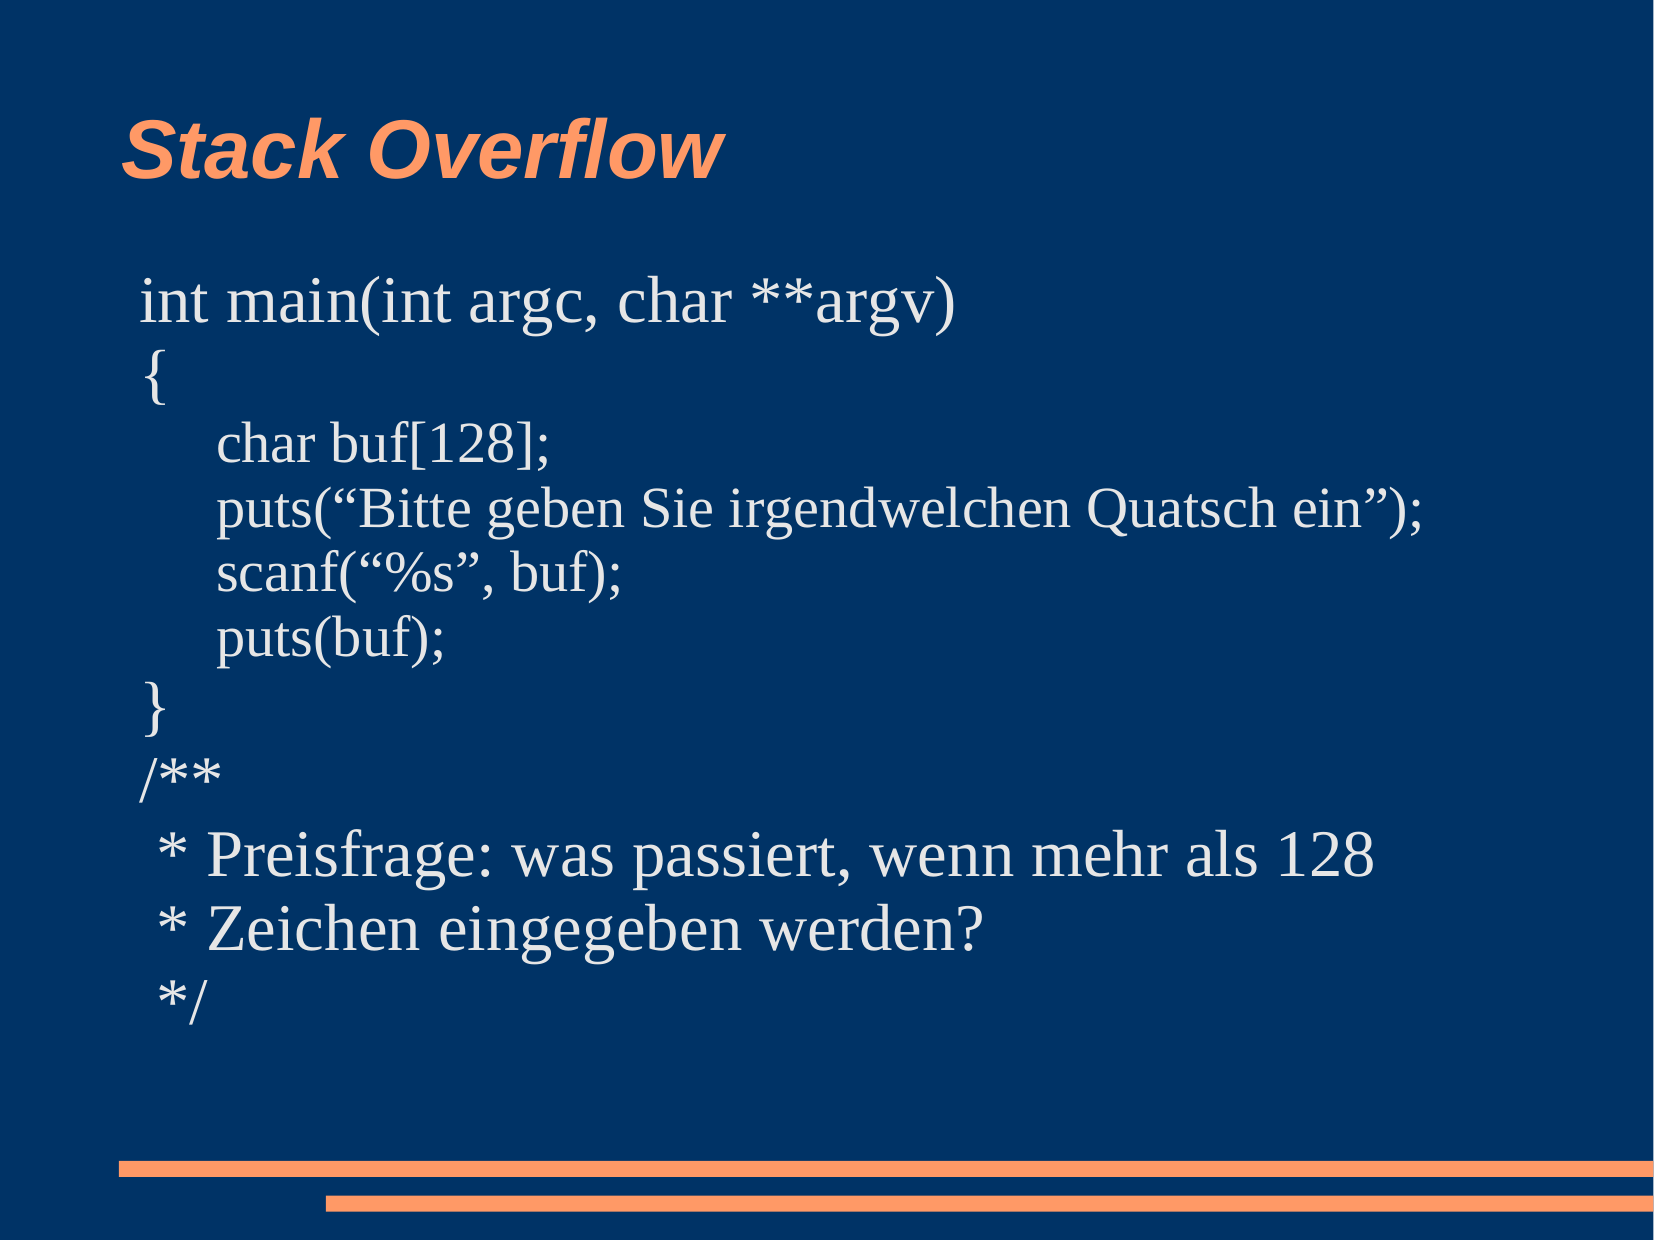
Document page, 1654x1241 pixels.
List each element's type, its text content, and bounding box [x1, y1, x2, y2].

title Stack Overflow [121, 53, 1534, 247]
list int main(int argc, char **argv) { char buf[128]; puts(“Bitte geben Sie irgendwelchen Quatsch ein”); scanf(“%s”, buf); puts(buf); } /** * Preisfrage: was passiert, wenn mehr als 128 * Zeichen eingegeben werden? */ [121, 262, 1561, 1118]
